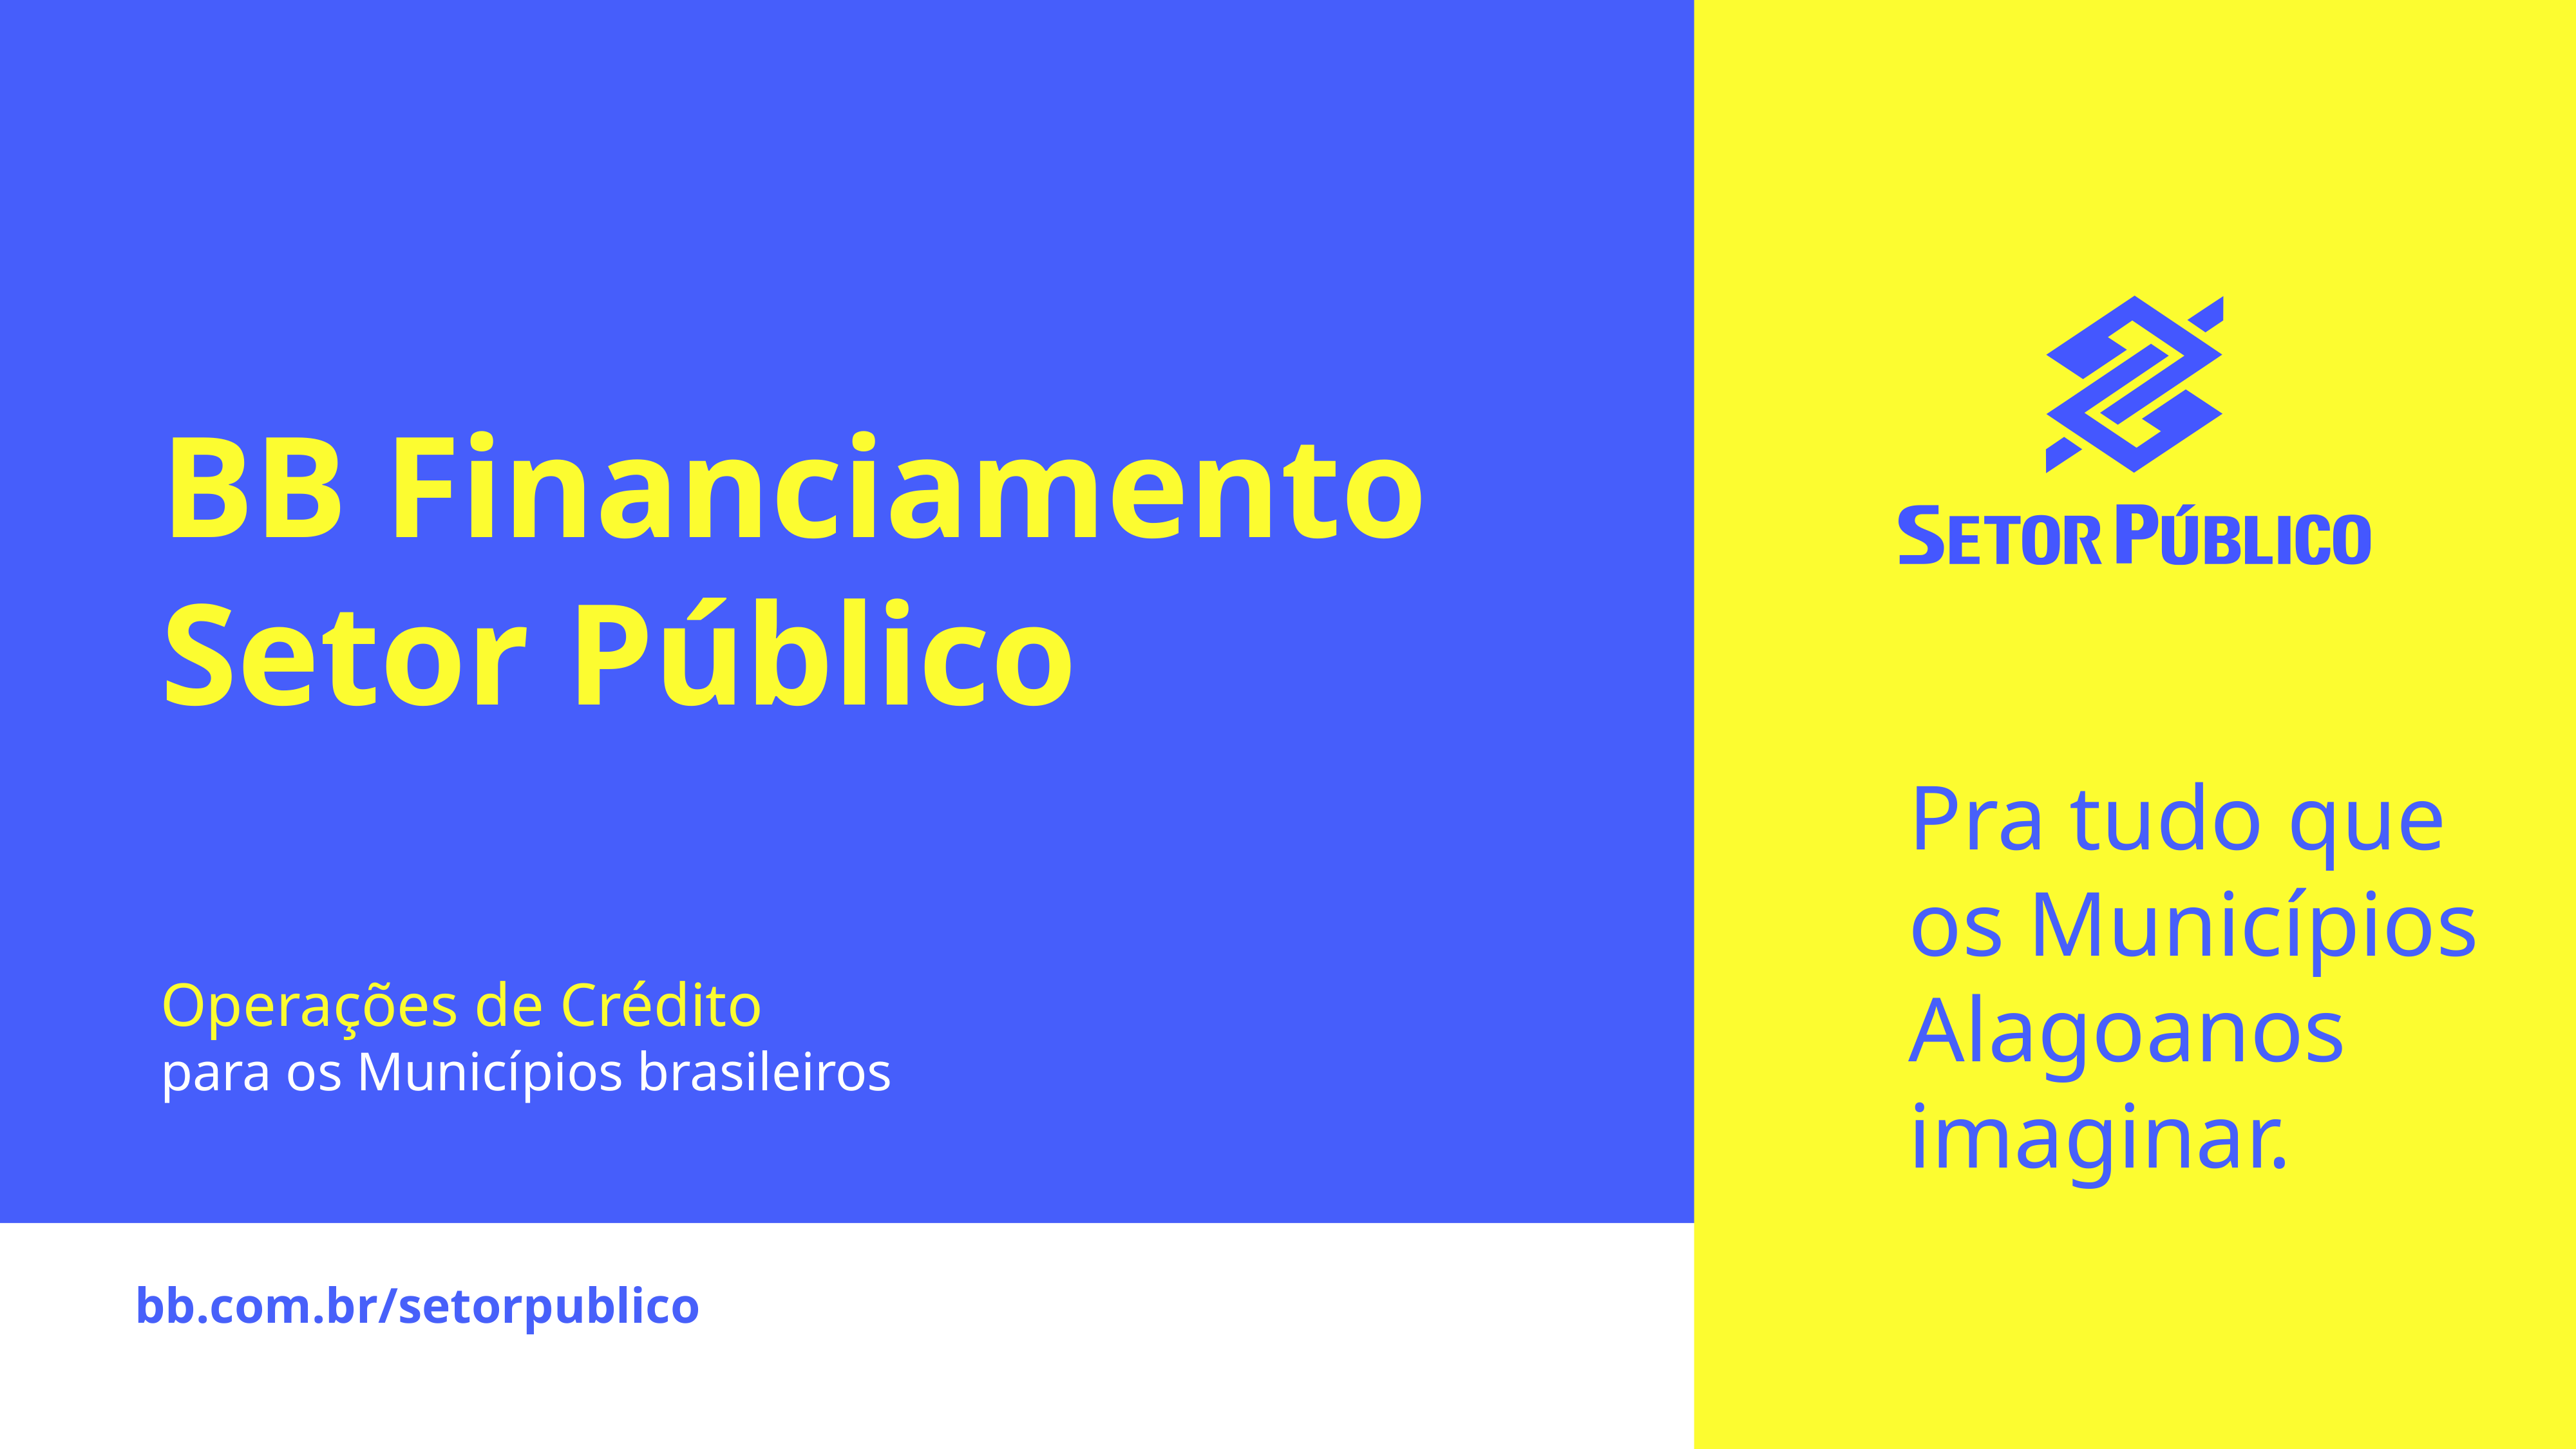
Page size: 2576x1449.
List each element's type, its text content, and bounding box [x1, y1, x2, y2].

subtitle Operações de Crédito para os Municípios brasileiros [155, 876, 1539, 1108]
picture [1899, 296, 2371, 565]
text_box bb.com.br/setorpublico [129, 1269, 1621, 1342]
text_box [0, 0, 2576, 1449]
text_box Pra tudo que os Municípios Alagoanos imaginar. [1903, 710, 2492, 1236]
title BB Financiamento Setor Público [155, 153, 1694, 978]
